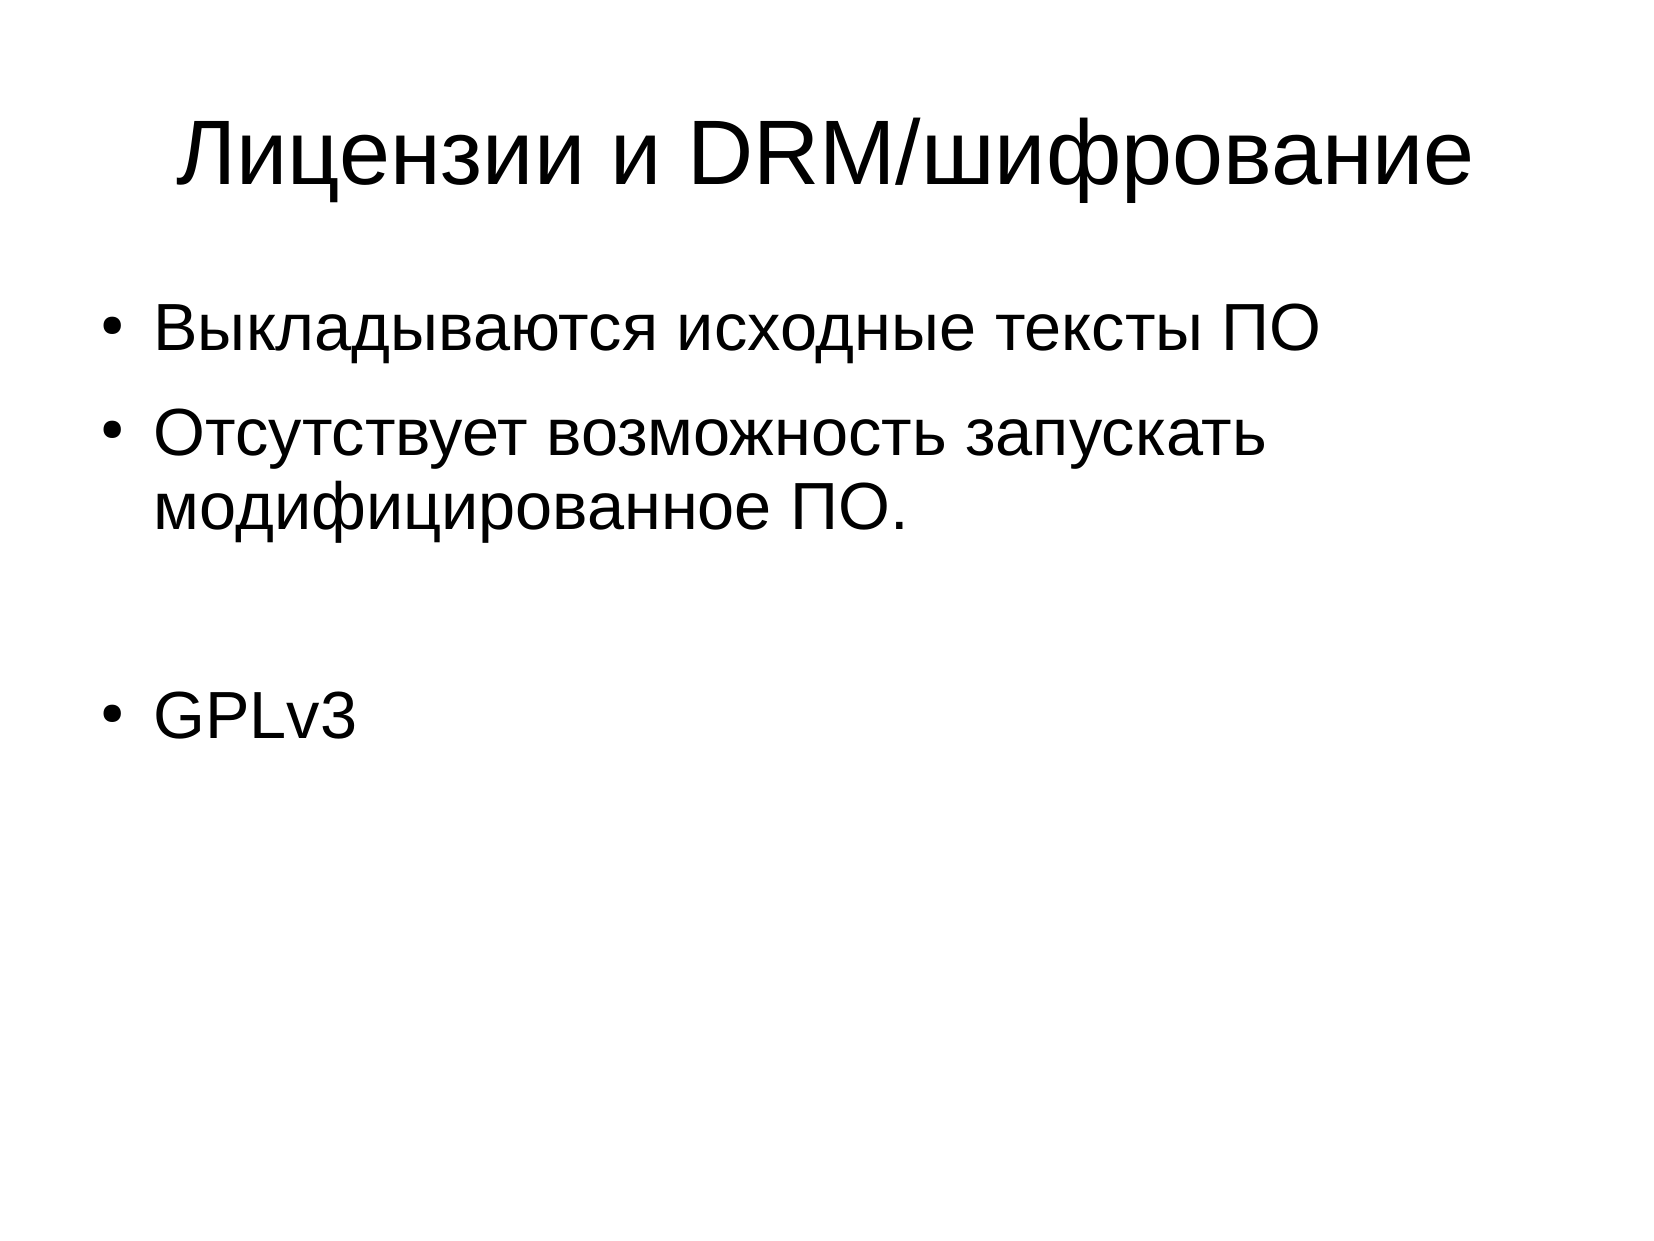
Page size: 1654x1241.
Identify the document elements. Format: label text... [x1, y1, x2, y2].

list Выкладываются исходные тексты ПО Отсутствует возможность запускать модифицированное ПО. GPLv3 [82, 290, 1571, 1010]
title Лицензии и DRM/шифрование [82, 49, 1571, 257]
